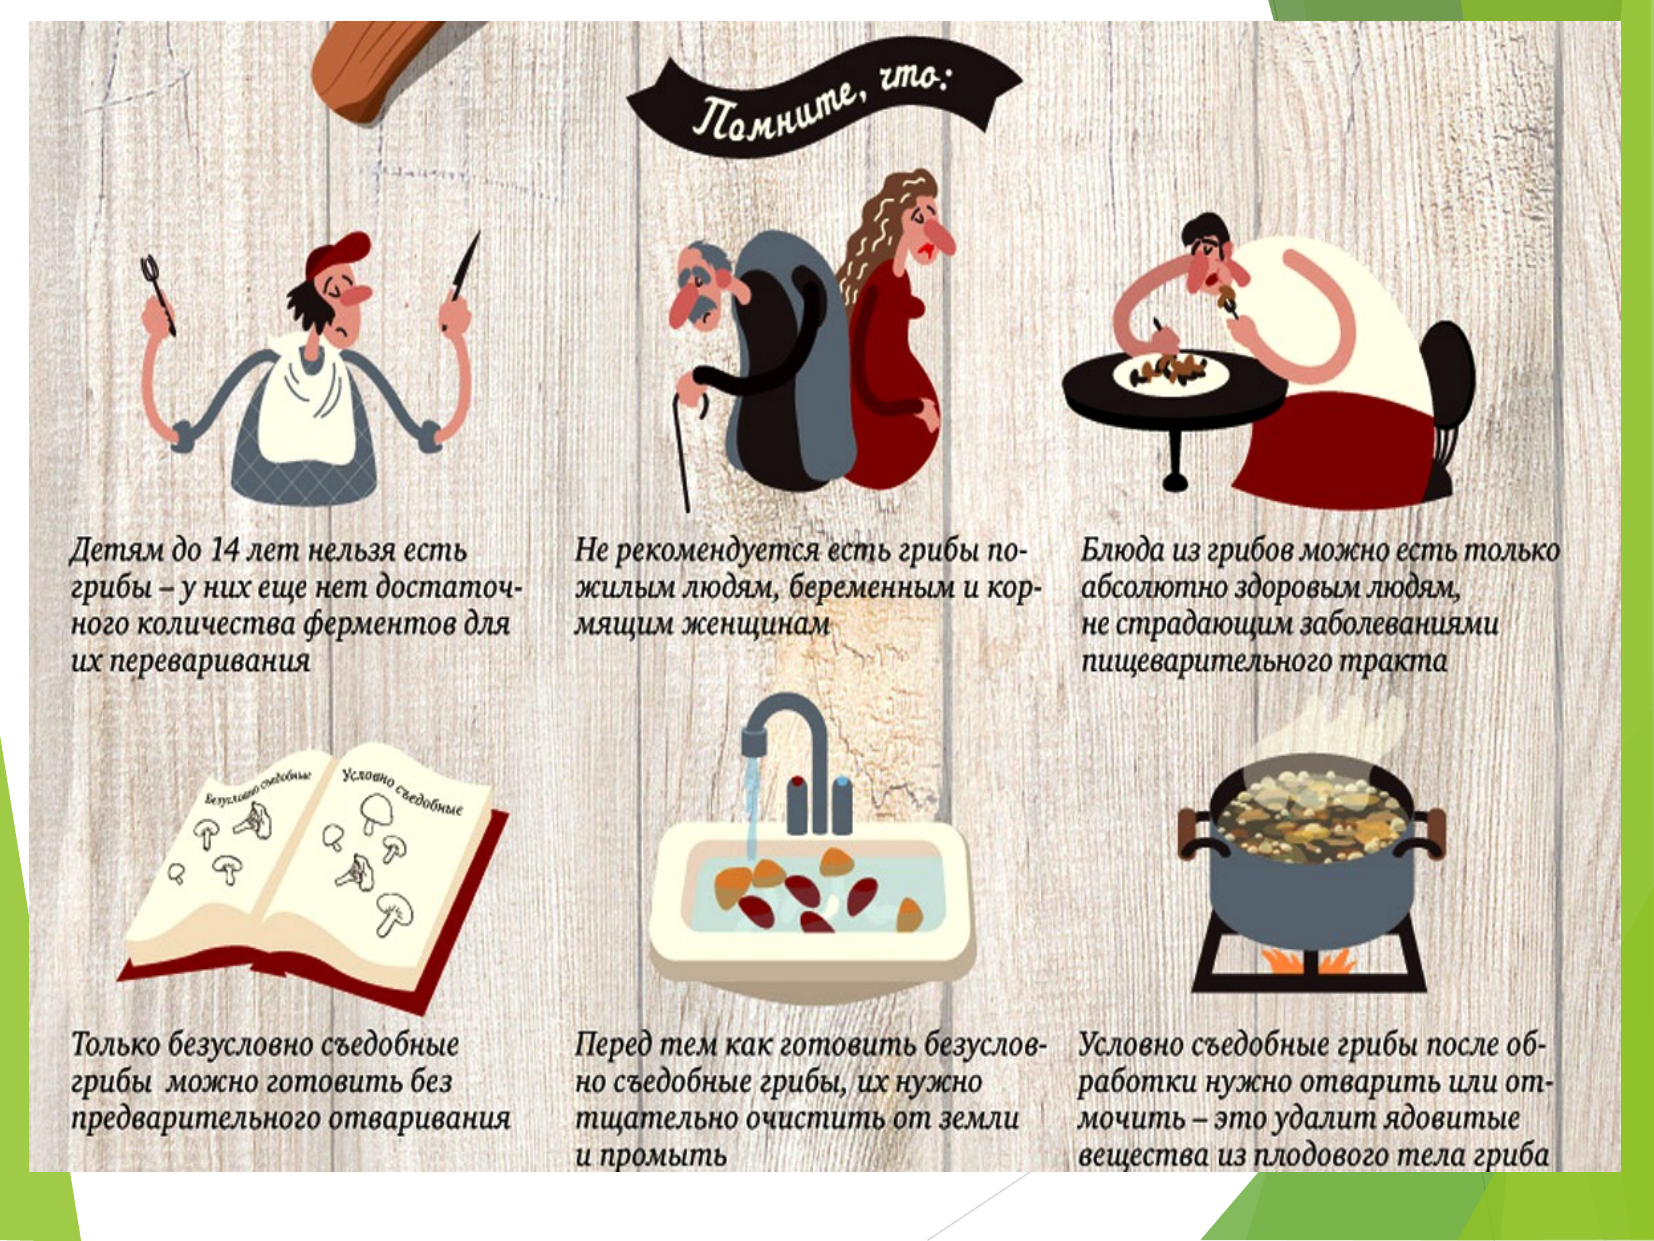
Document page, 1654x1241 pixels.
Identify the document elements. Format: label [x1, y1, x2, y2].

picture [29, 21, 1621, 1172]
